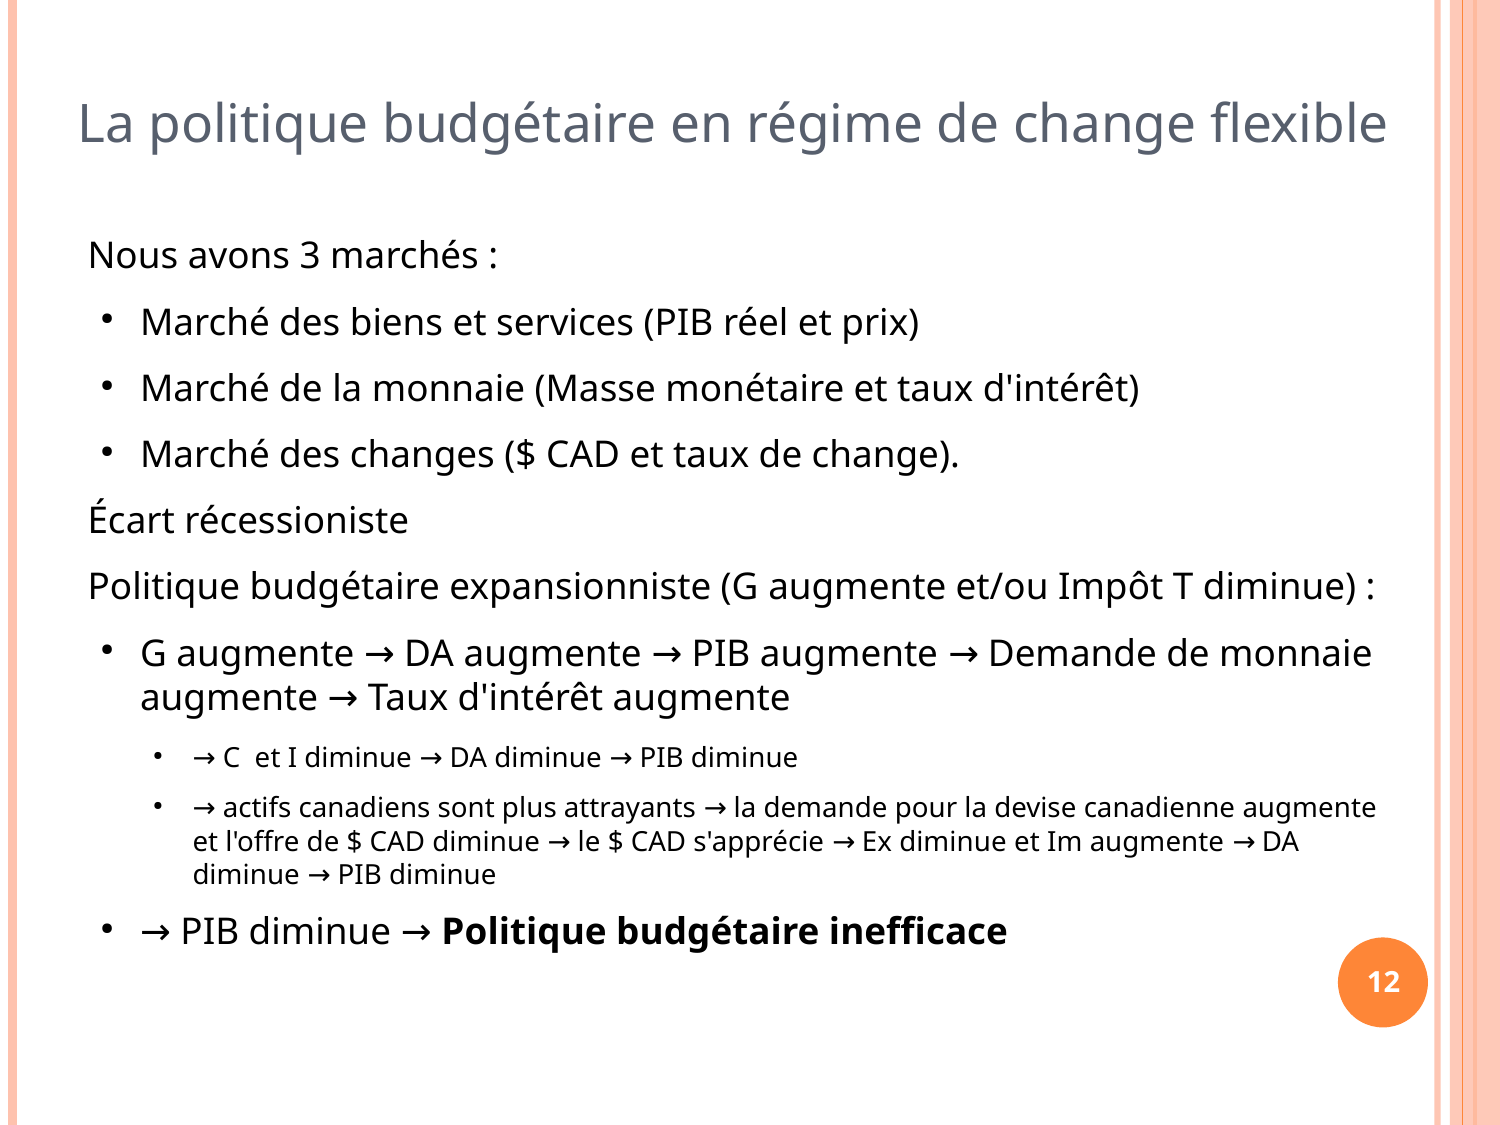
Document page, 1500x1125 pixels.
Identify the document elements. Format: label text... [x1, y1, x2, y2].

slide_number <numéro> [1333, 940, 1434, 1027]
title La politique budgétaire en régime de change flexible [62, 37, 1450, 161]
list Nous avons 3 marchés : Marché des biens et services (PIB réel et prix) Marché de la monnaie (Masse monétaire et taux d'intérêt) Marché des changes ($ CAD et taux de change). Écart récessioniste Politique budgétaire expansionniste (G augmente et/ou Impôt T diminue) : G augmente → DA augmente → PIB augmente → Demande de monnaie augmente → Taux d'intérêt augmente → C et I diminue → DA diminue → PIB diminue → actifs canadiens sont plus attrayants → la demande pour la devise canadienne augmente et l'offre de $ CAD diminue → le $ CAD s'apprécie → Ex diminue et Im augmente → DA diminue → PIB diminue → PIB diminue → Politique budgétaire inefficace [87, 231, 1400, 1000]
